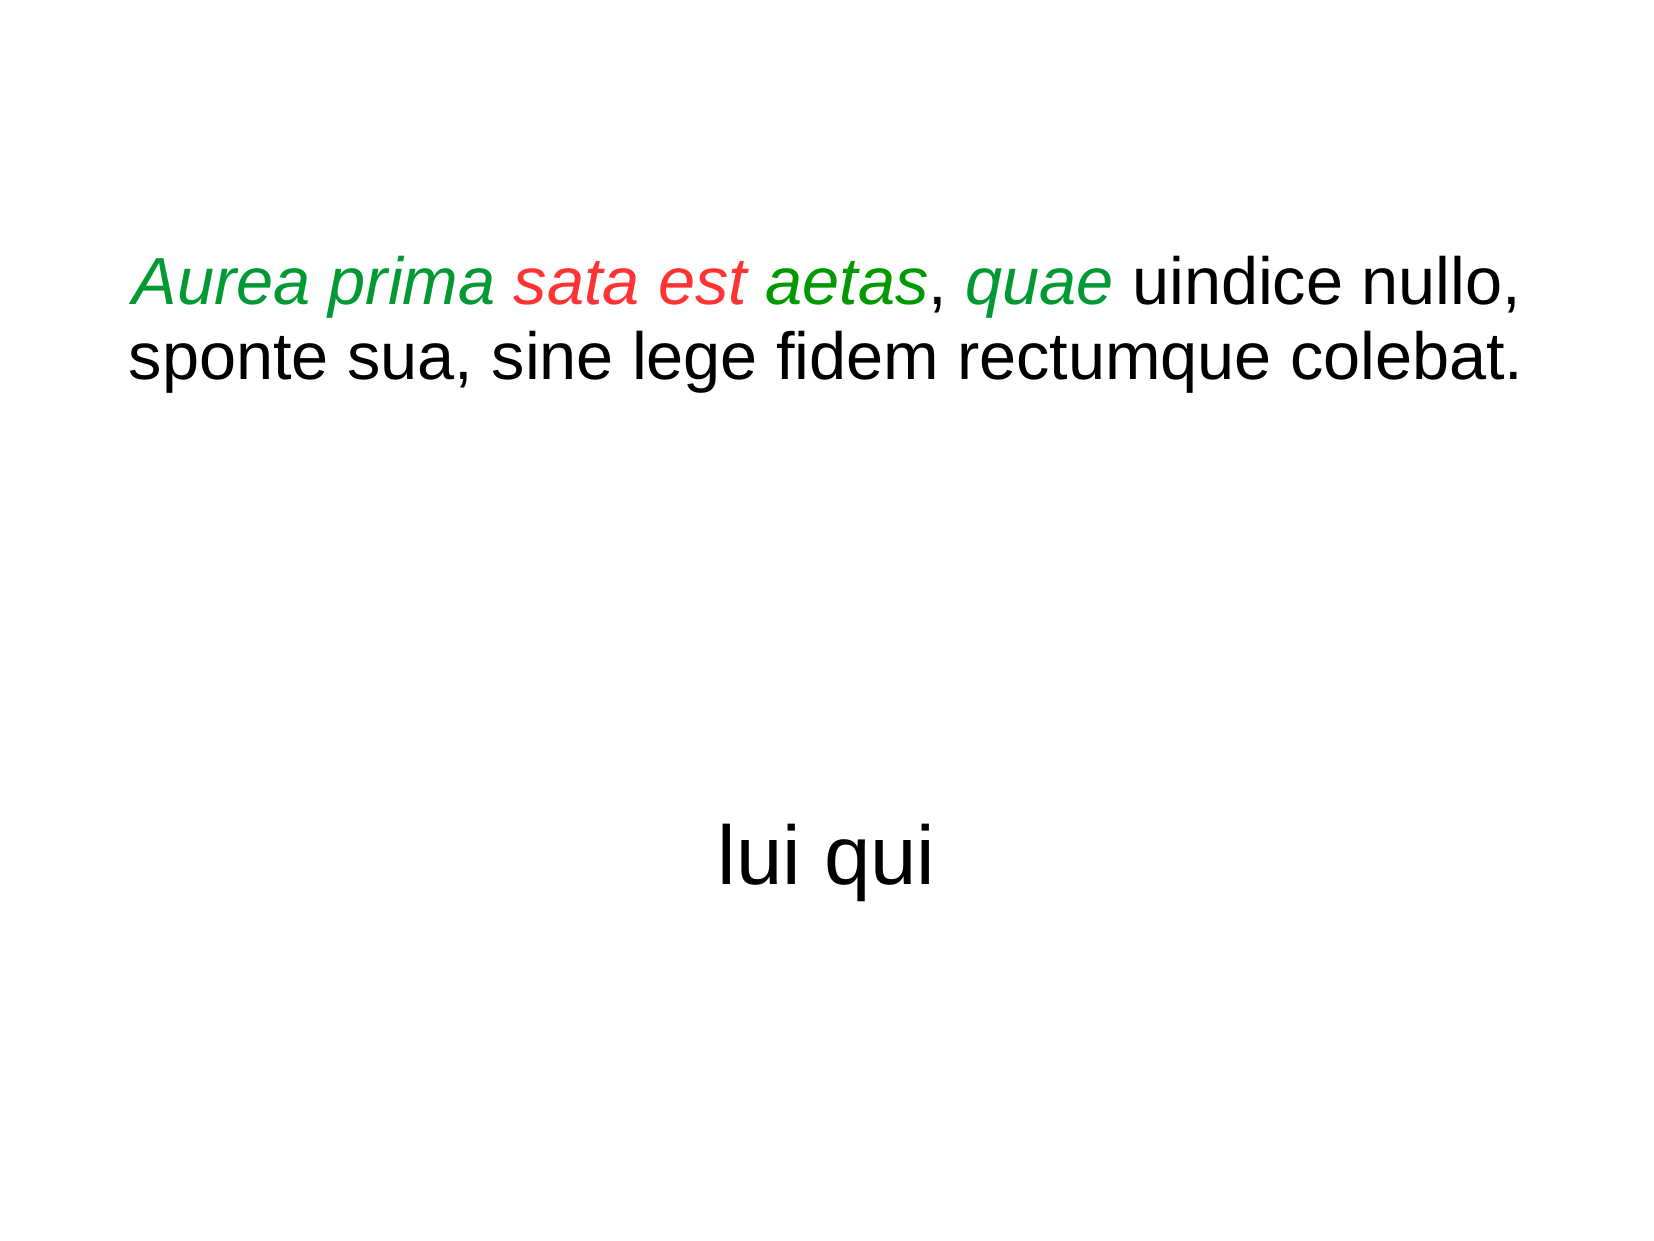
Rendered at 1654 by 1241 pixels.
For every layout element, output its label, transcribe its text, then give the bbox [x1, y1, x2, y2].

subtitle lui qui [82, 602, 1571, 1109]
title Aurea prima sata est aetas, quae uindice nullo, sponte sua, sine lege fidem rectumque colebat. [47, 35, 1607, 603]
